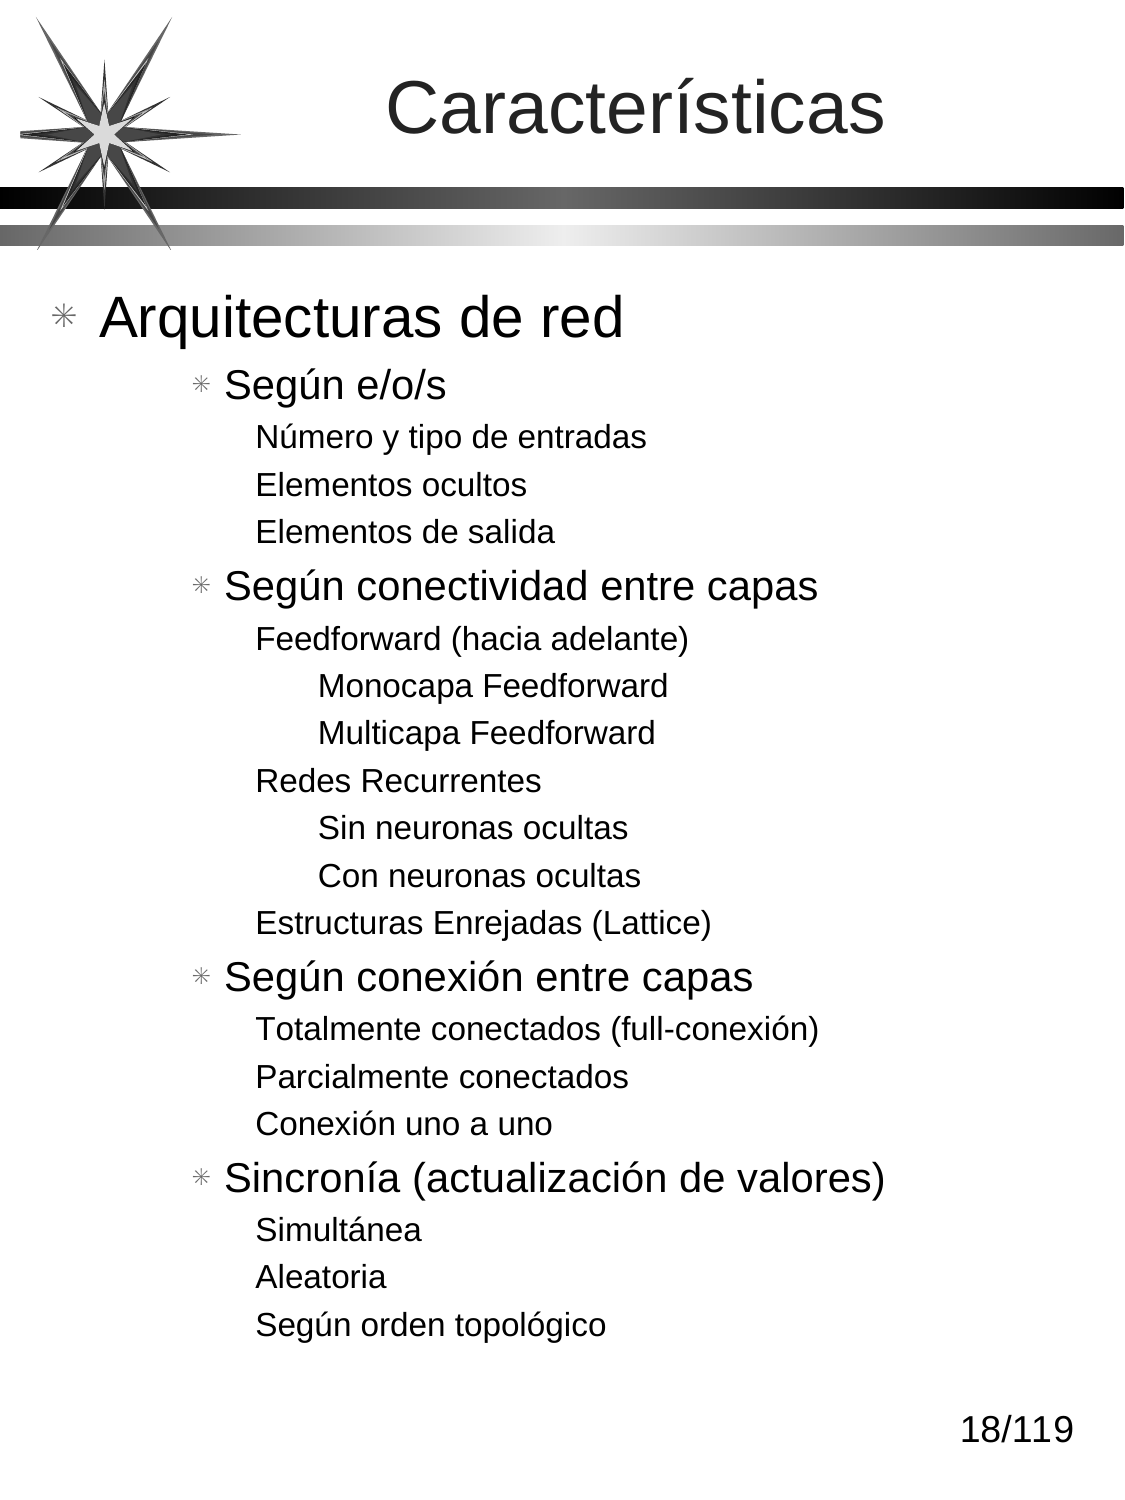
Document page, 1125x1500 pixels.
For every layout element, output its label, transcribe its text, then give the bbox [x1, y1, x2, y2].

list Arquitecturas de red Según e/o/s Número y tipo de entradas Elementos ocultos Elementos de salida Según conectividad entre capas Feedforward (hacia adelante) Monocapa Feedforward Multicapa Feedforward Redes Recurrentes Sin neuronas ocultas Con neuronas ocultas Estructuras Enrejadas (Lattice) Según conexión entre capas Totalmente conectados (full-conexión) Parcialmente conectados Conexión uno a uno Sincronía (actualización de valores) Simultánea Aleatoria Según orden topológico [37, 275, 1075, 1450]
title Características [174, 50, 1097, 163]
